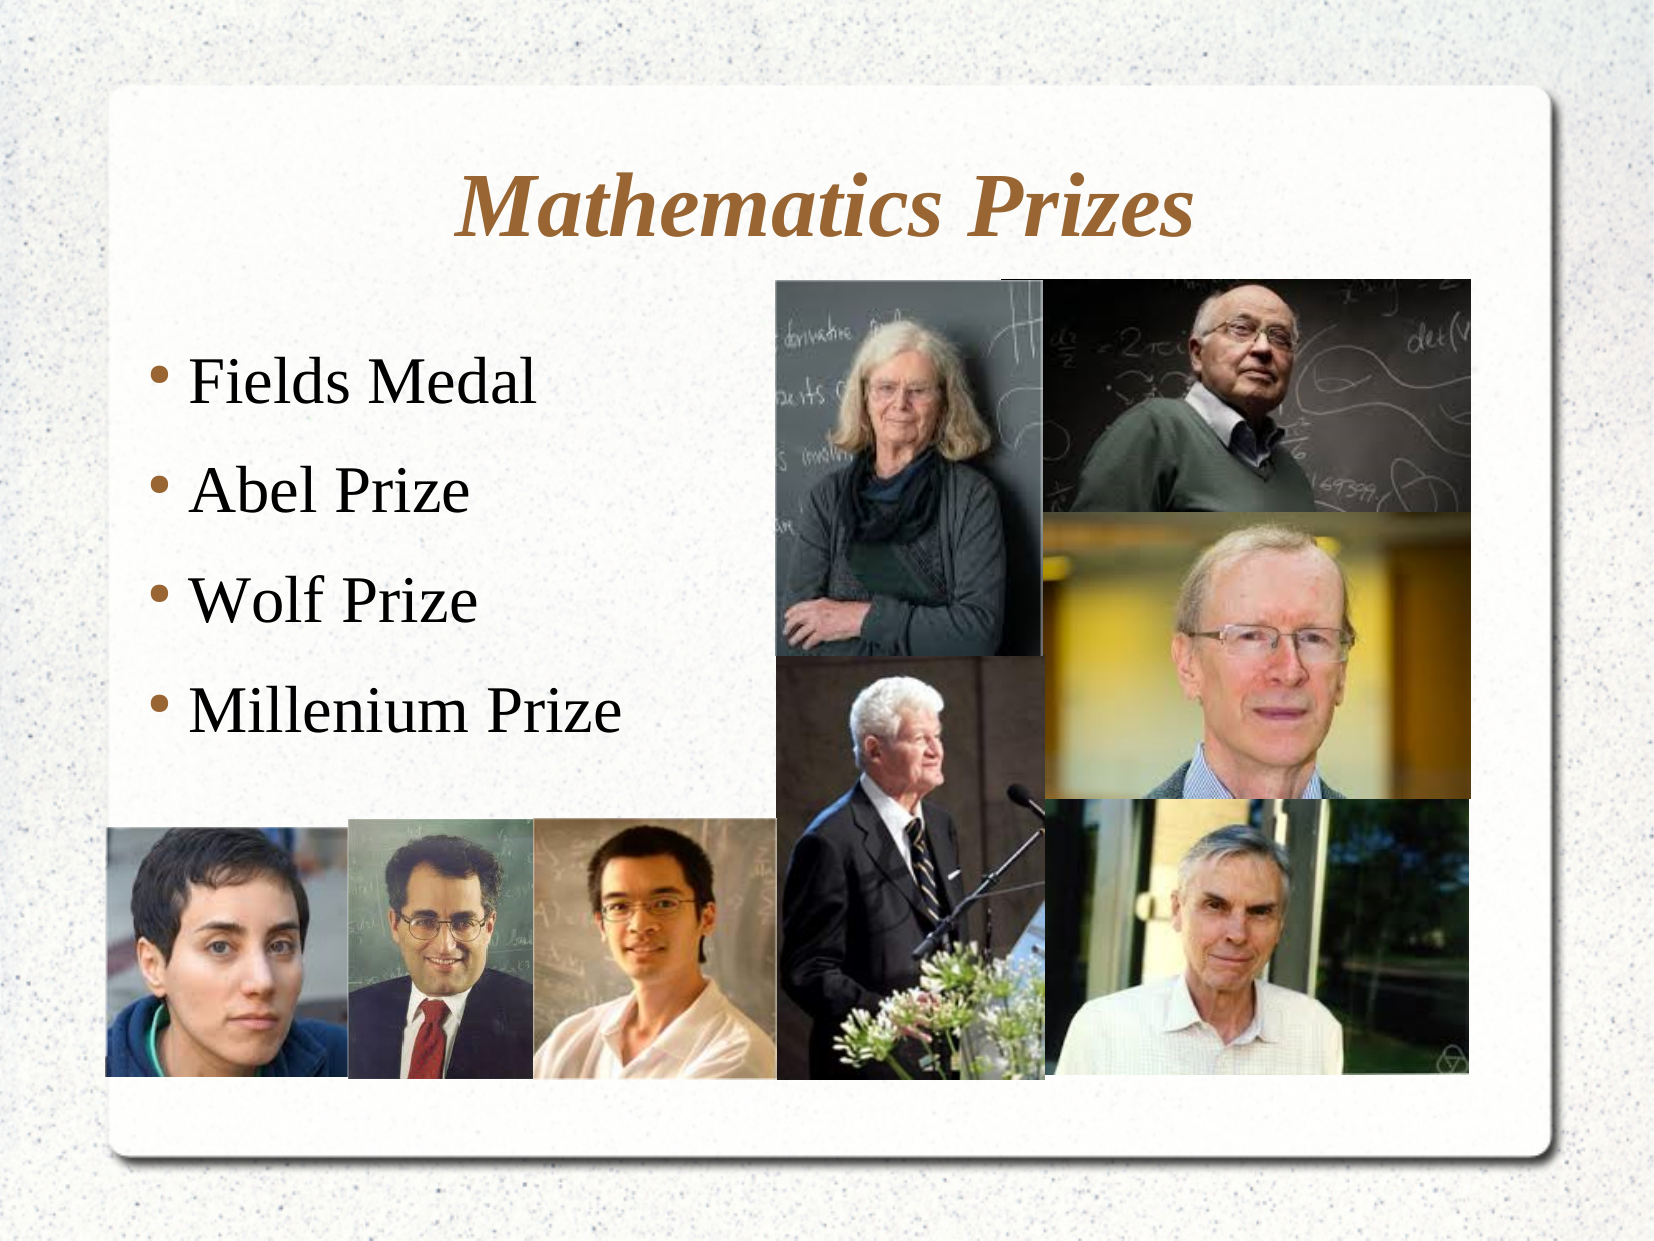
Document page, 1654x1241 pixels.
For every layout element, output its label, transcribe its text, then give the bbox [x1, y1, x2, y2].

picture [105, 279, 1471, 1081]
title Mathematics Prizes [118, 96, 1536, 304]
list Fields Medal Abel Prize Wolf Prize Millenium Prize [147, 336, 751, 827]
